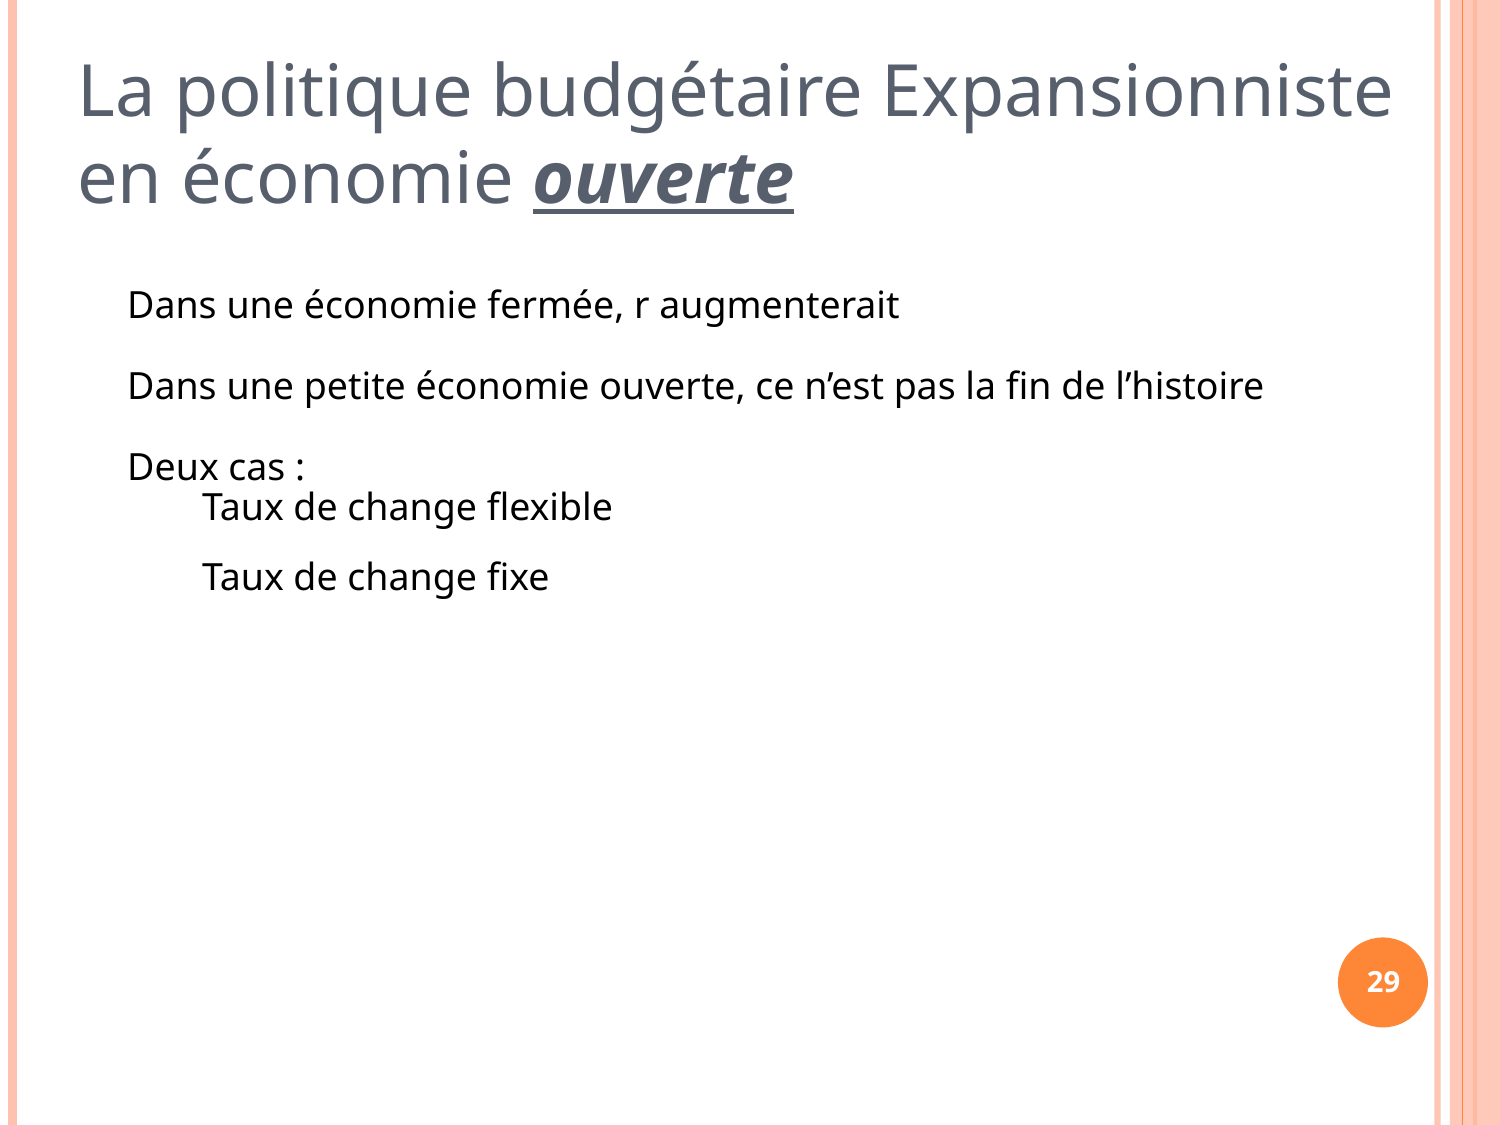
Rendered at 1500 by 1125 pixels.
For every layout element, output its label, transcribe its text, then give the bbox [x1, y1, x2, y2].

list Dans une économie fermée, r augmenterait Dans une petite économie ouverte, ce n’est pas la fin de l’histoire Deux cas : Taux de change flexible Taux de change fixe [112, 278, 1388, 1000]
title La politique budgétaire Expansionniste en économie ouverte [62, 37, 1450, 225]
slide_number <numéro> [1333, 940, 1434, 1027]
